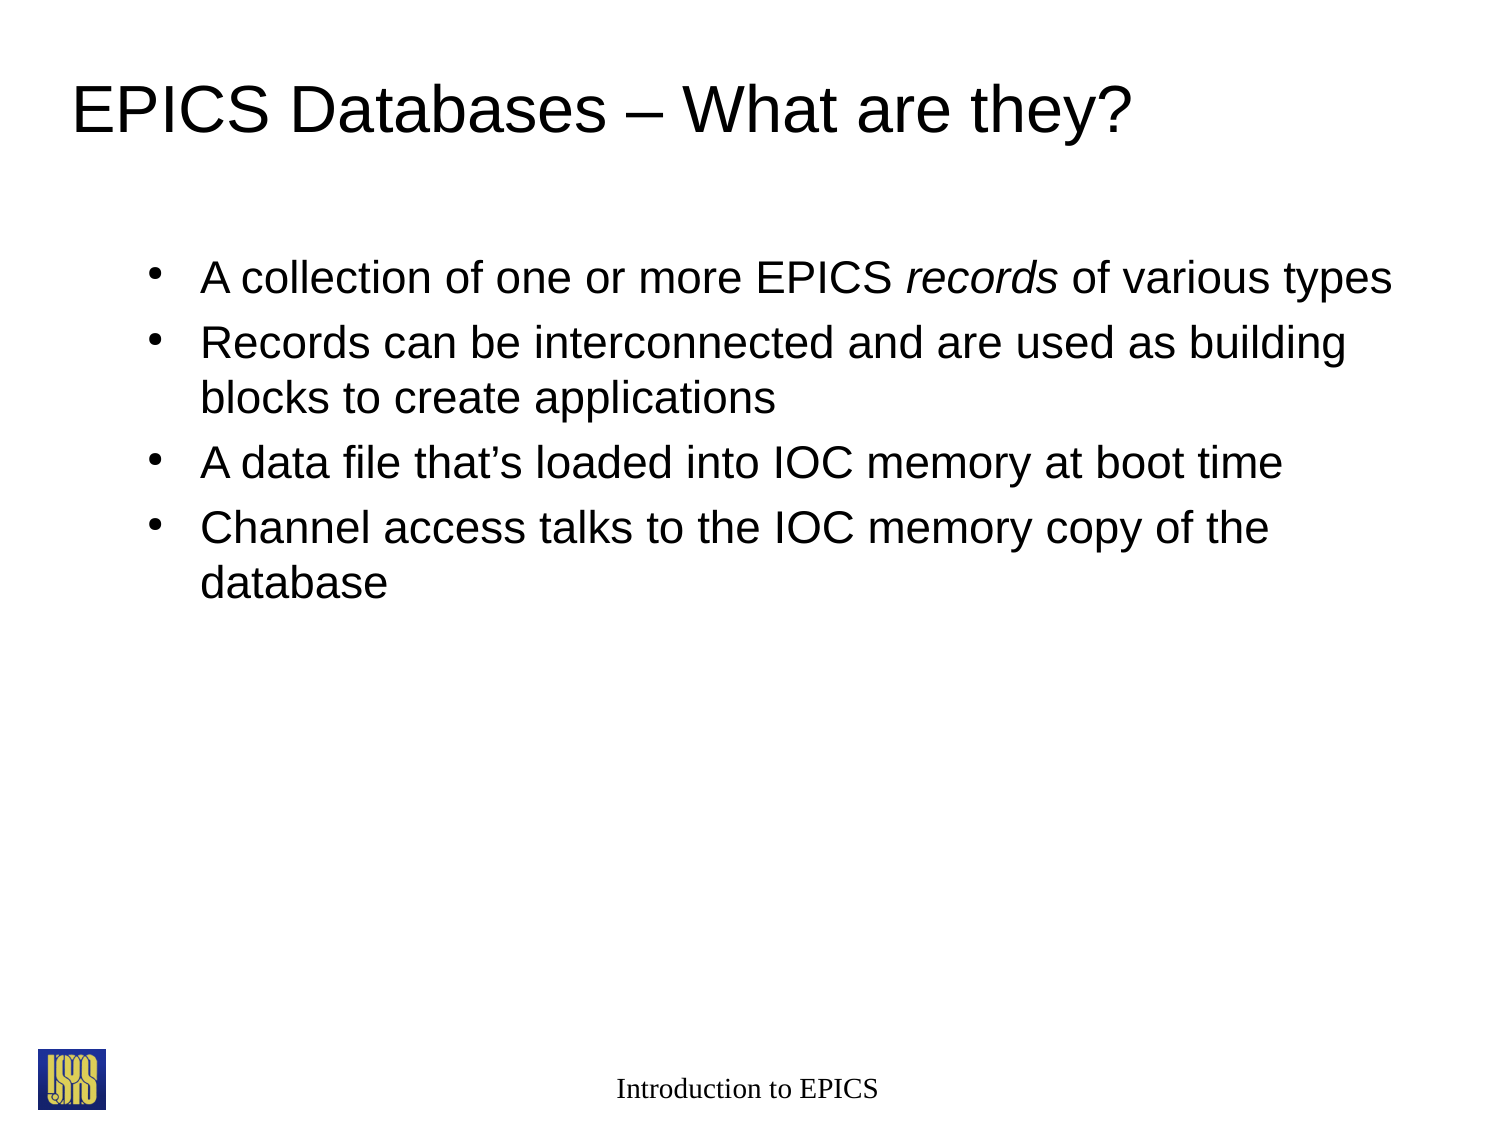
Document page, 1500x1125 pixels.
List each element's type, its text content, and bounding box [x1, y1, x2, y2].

picture [38, 1049, 106, 1110]
title EPICS Databases – What are they? [21, 65, 1459, 154]
list A collection of one or more EPICS records of various types Records can be interconnected and are used as building blocks to create applications A data file that’s loaded into IOC memory at boot time Channel access talks to the IOC memory copy of the database [114, 239, 1459, 783]
